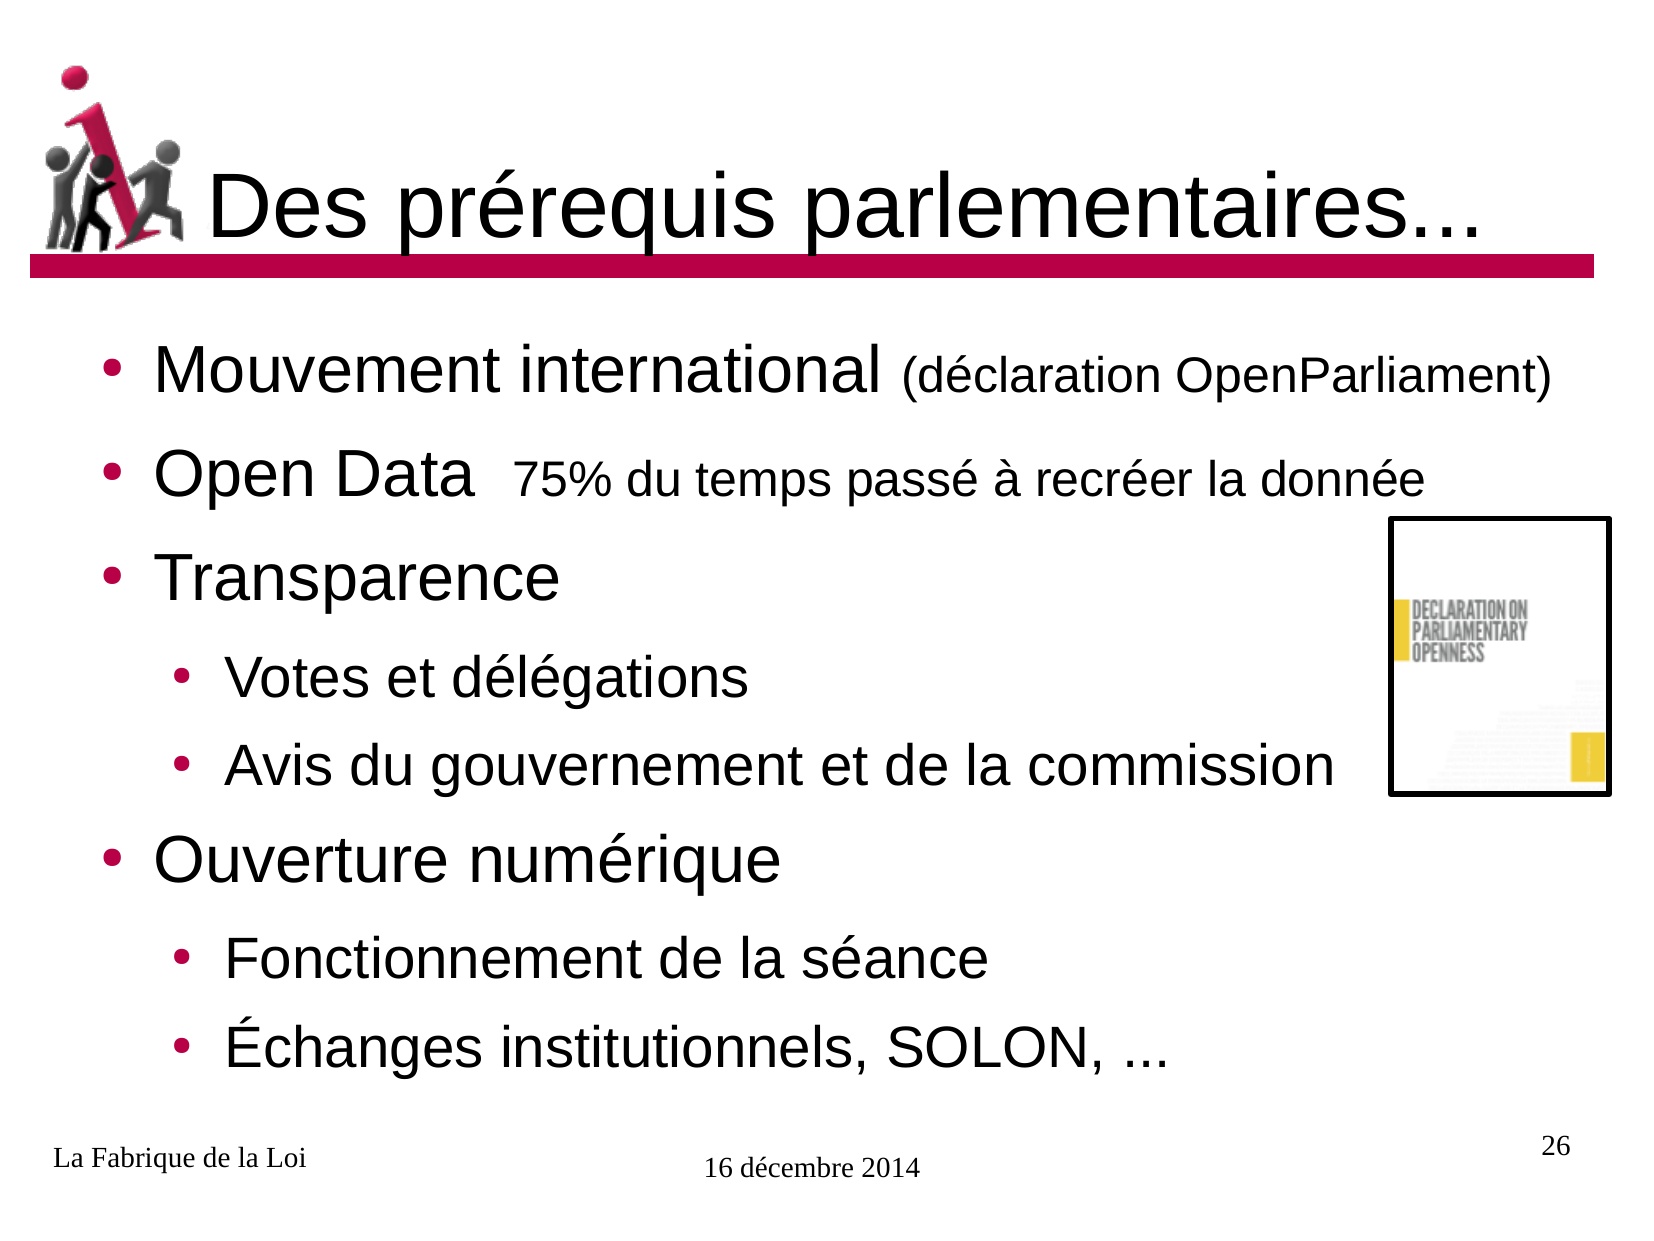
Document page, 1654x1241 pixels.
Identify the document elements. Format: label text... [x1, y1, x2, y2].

list Mouvement international (déclaration OpenParliament) Open Data 75% du temps passé à recréer la donnée Transparence Votes et délégations Avis du gouvernement et de la commission Ouverture numérique Fonctionnement de la séance Échanges institutionnels, SOLON, ... [82, 331, 1571, 1241]
picture [29, 60, 210, 254]
picture [1393, 521, 1607, 792]
title Des prérequis parlementaires... [206, 102, 1595, 310]
